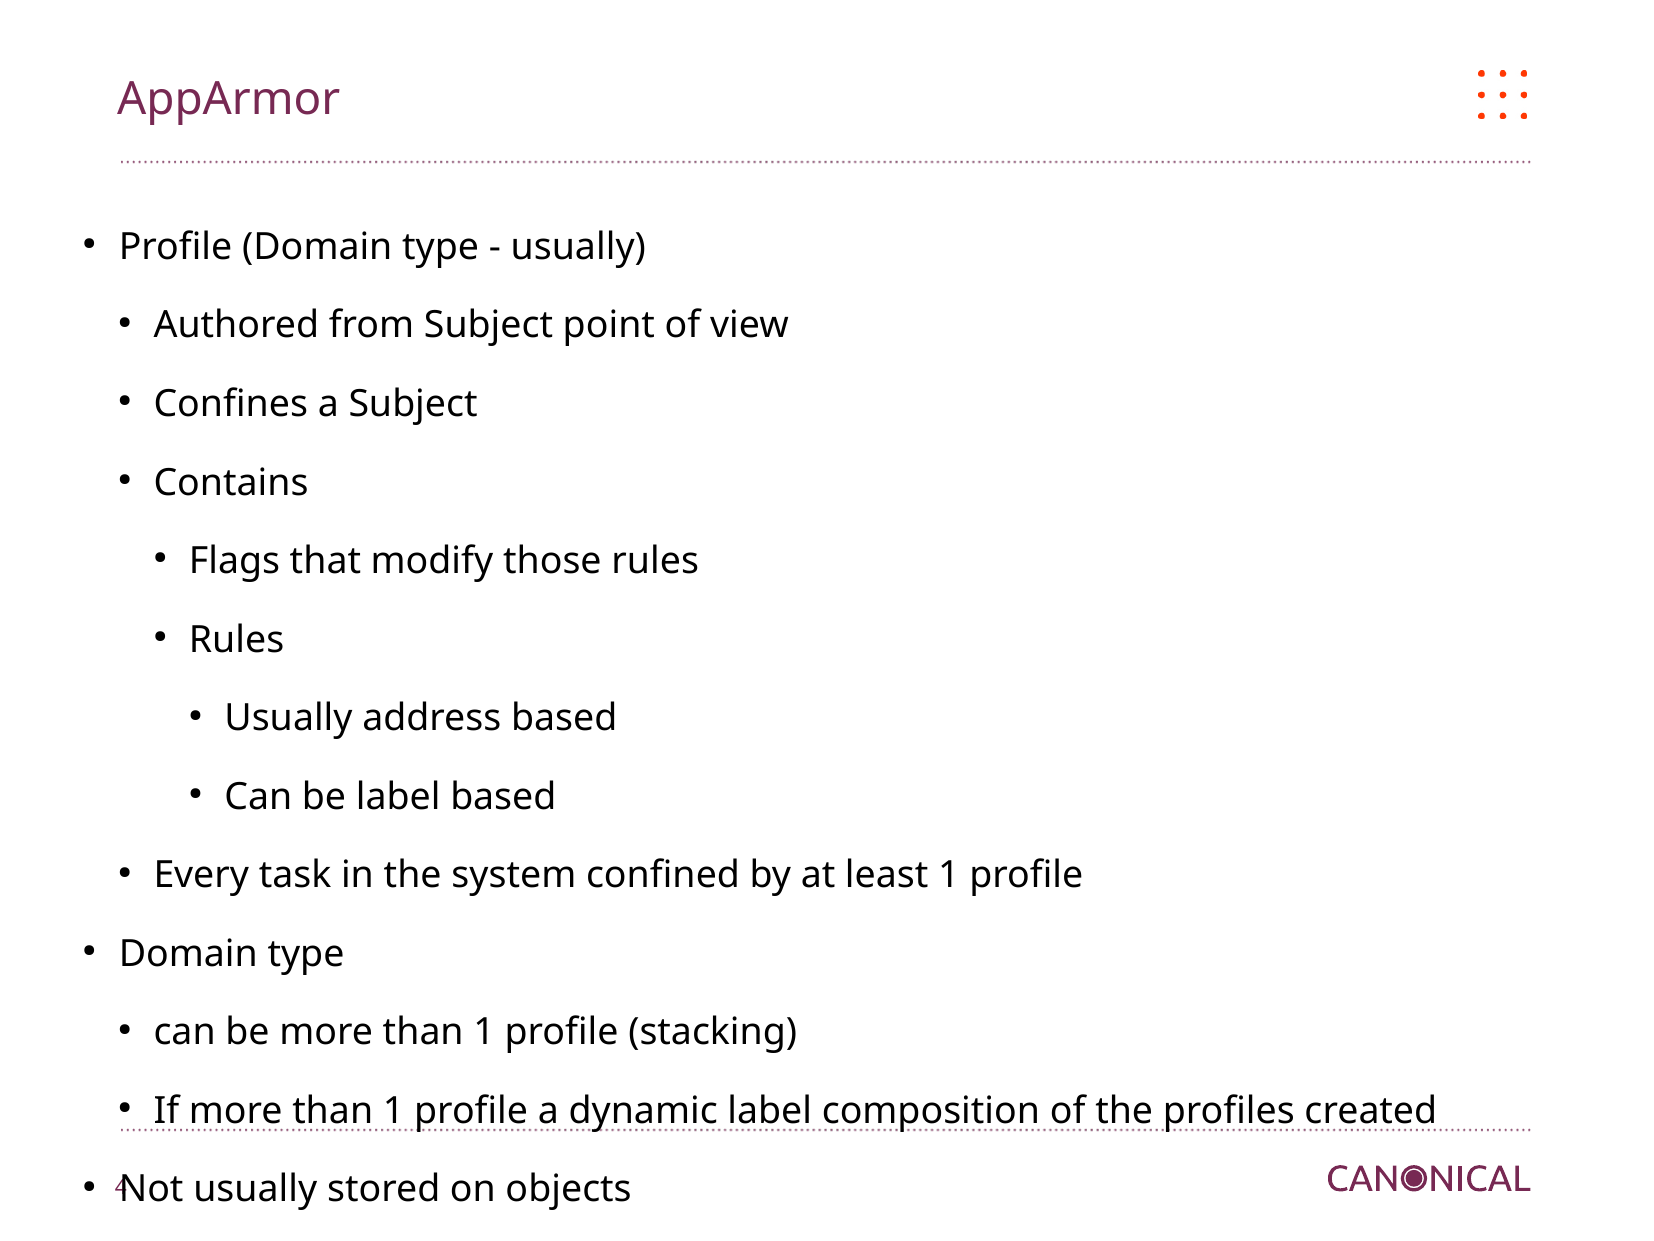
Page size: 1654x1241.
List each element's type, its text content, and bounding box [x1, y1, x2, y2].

title AppArmor [117, 71, 1447, 123]
picture [1478, 70, 1527, 119]
picture [111, 1127, 1533, 1134]
list Profile (Domain type - usually) Authored from Subject point of view Confines a Subject Contains Flags that modify those rules Rules Usually address based Can be label based Every task in the system confined by at least 1 profile Domain type can be more than 1 profile (stacking) If more than 1 profile a dynamic label composition of the profiles created Not usually stored on objects [82, 206, 1571, 1061]
picture [111, 159, 1533, 166]
